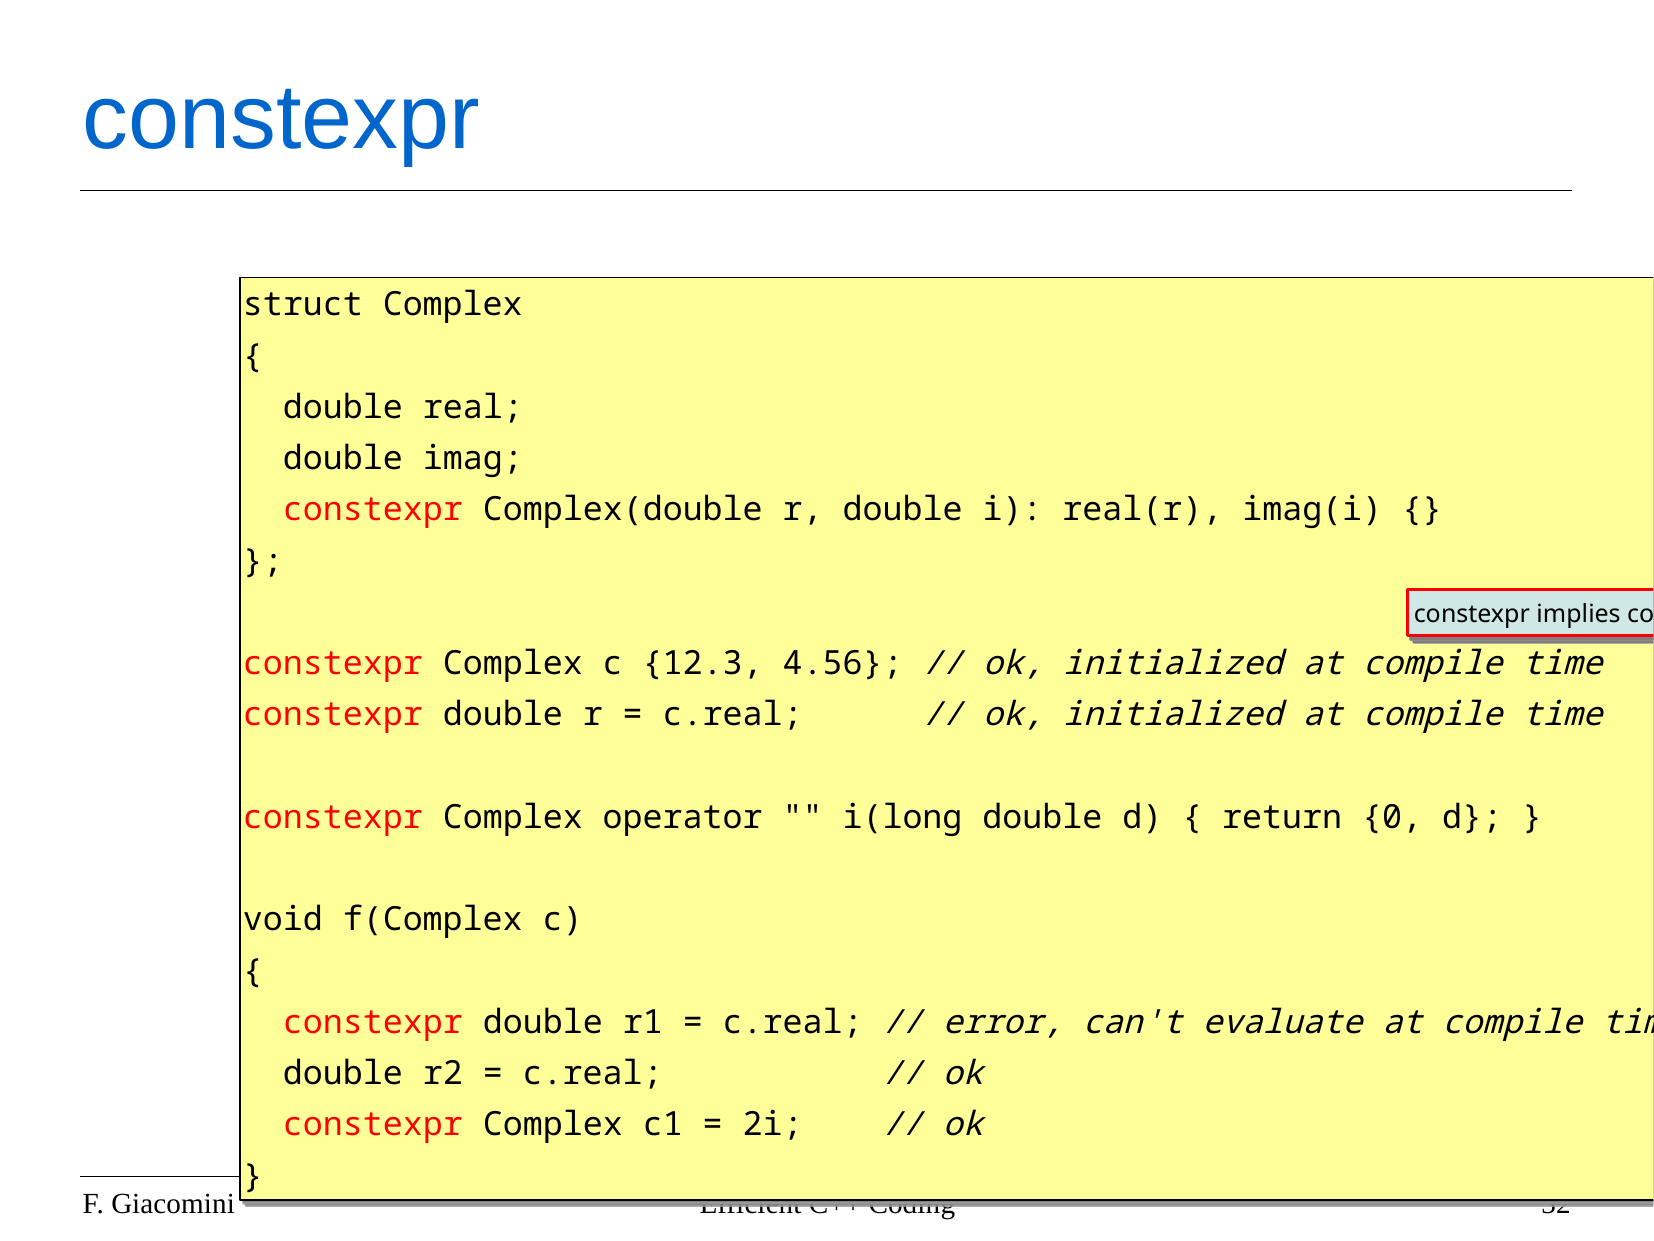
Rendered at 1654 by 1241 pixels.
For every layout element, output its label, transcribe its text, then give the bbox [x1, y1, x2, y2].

text_box struct Complex { double real; double imag; constexpr Complex(double r, double i): real(r), imag(i) {} }; constexpr Complex c {12.3, 4.56}; // ok, initialized at compile time constexpr double r = c.real; // ok, initialized at compile time constexpr Complex operator "" i(long double d) { return {0, d}; } void f(Complex c) { constexpr double r1 = c.real; // error, can't evaluate at compile time double r2 = c.real; // ok constexpr Complex c1 = 2i; // ok } [240, 277, 1654, 1201]
text_box constexpr implies const [1407, 589, 1654, 636]
title constexpr [82, 49, 1571, 184]
